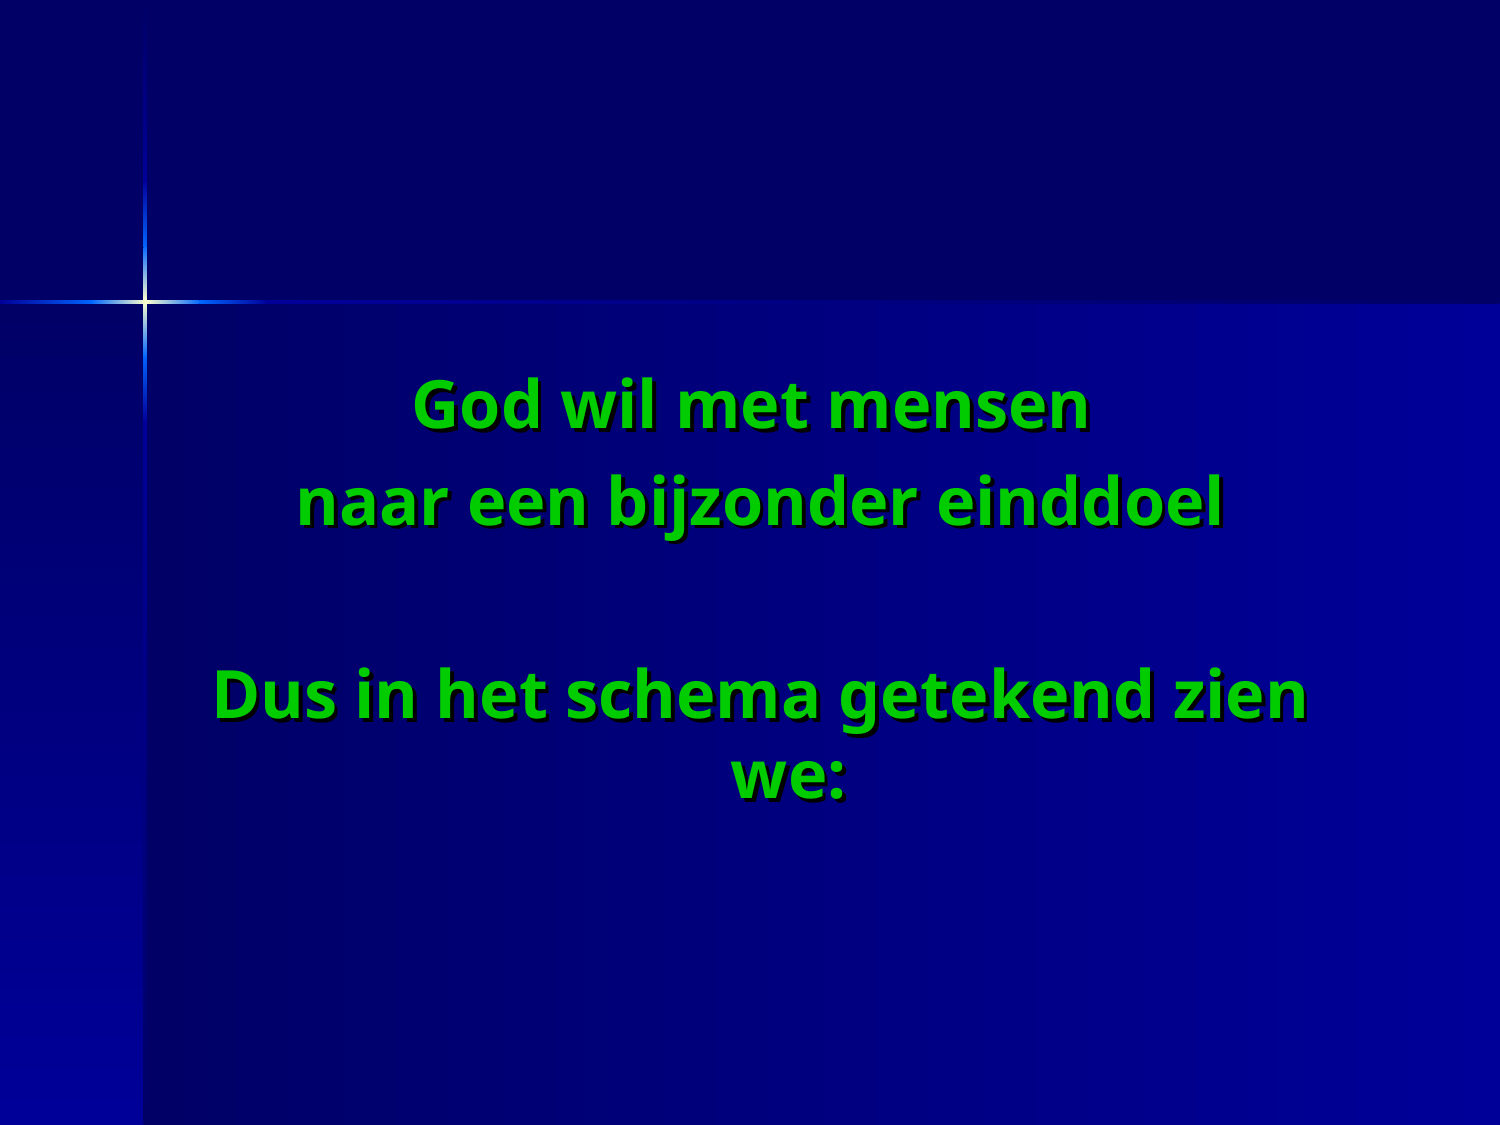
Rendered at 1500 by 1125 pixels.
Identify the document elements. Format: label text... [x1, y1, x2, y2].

list God wil met mensen naar een bijzonder einddoel Dus in het schema getekend zien we: [135, 160, 1386, 970]
